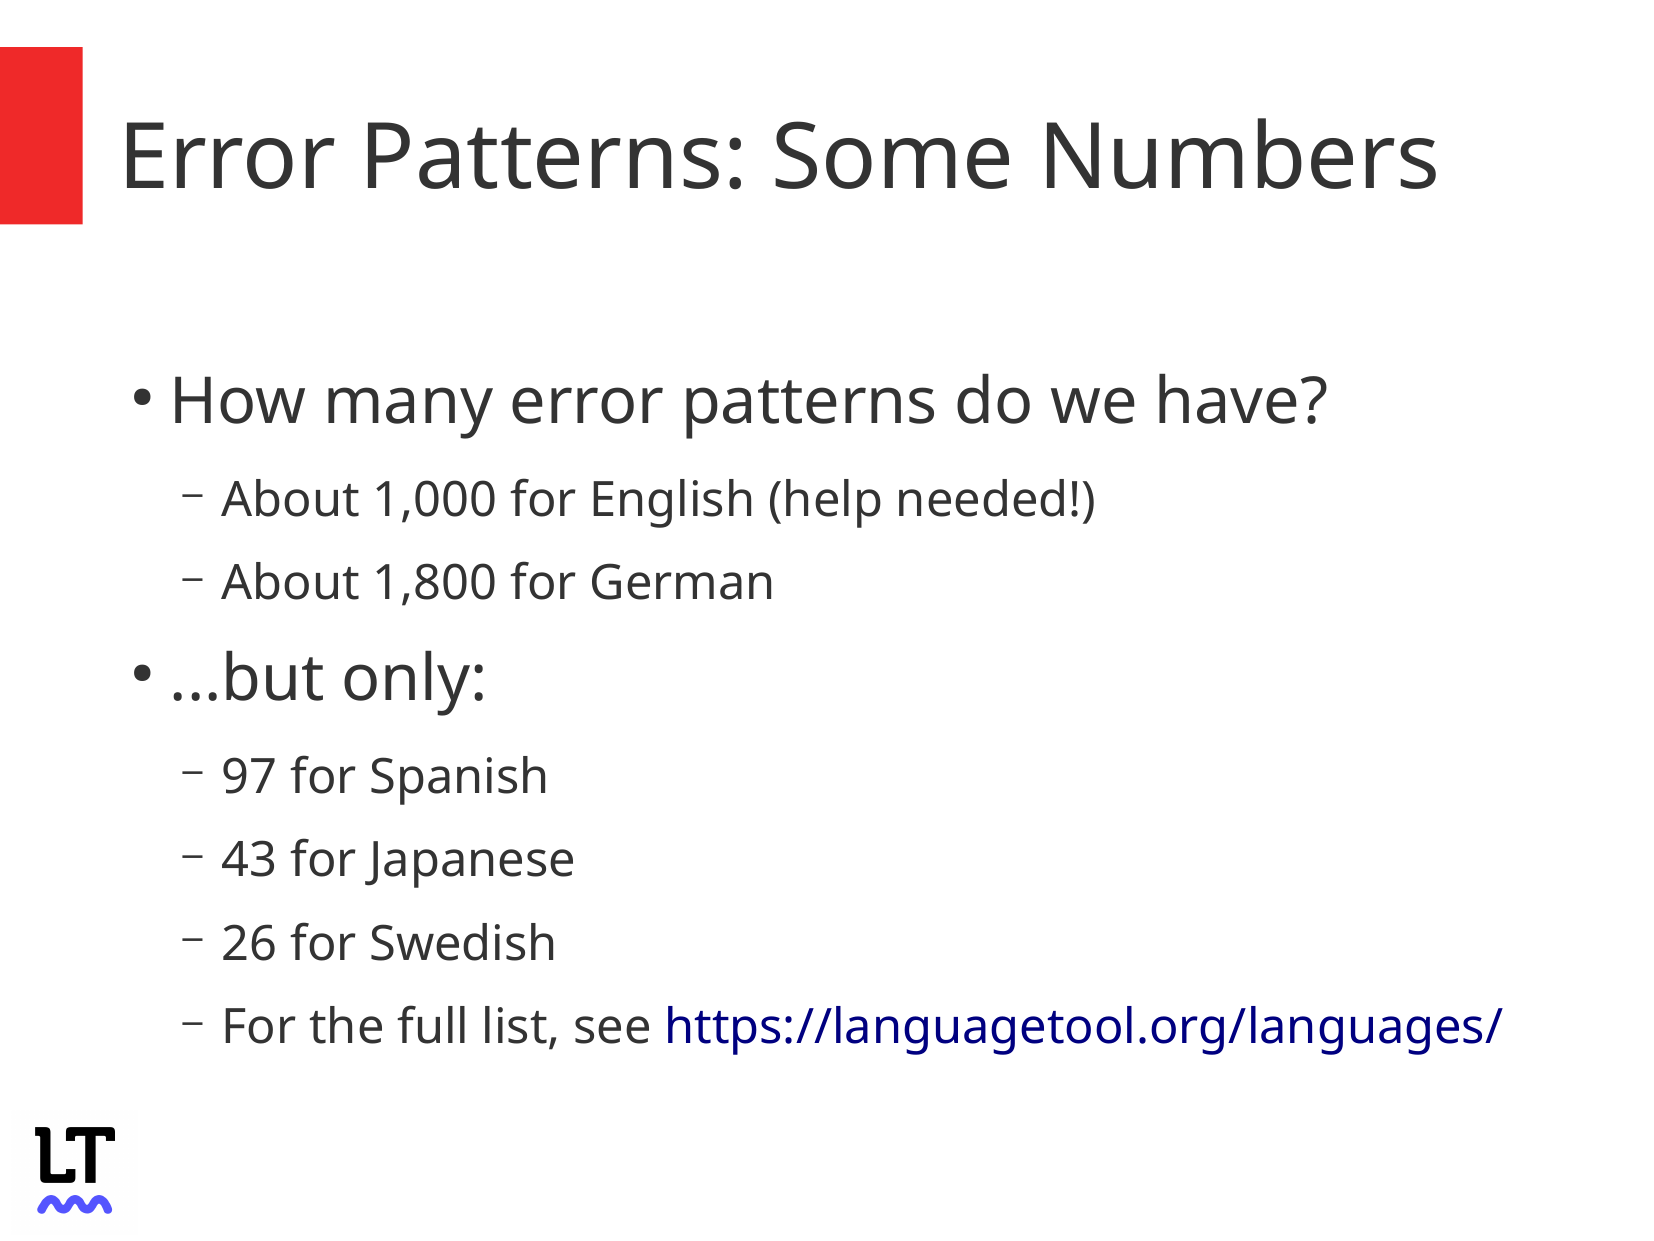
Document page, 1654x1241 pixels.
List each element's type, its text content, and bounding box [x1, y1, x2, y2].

picture [11, 1110, 138, 1235]
title Error Patterns: Some Numbers [118, 49, 1571, 257]
list How many error patterns do we have? About 1,000 for English (help needed!) About 1,800 for German ...but only: 97 for Spanish 43 for Japanese 26 for Swedish For the full list, see https://languagetool.org/languages/ [118, 354, 1536, 1074]
